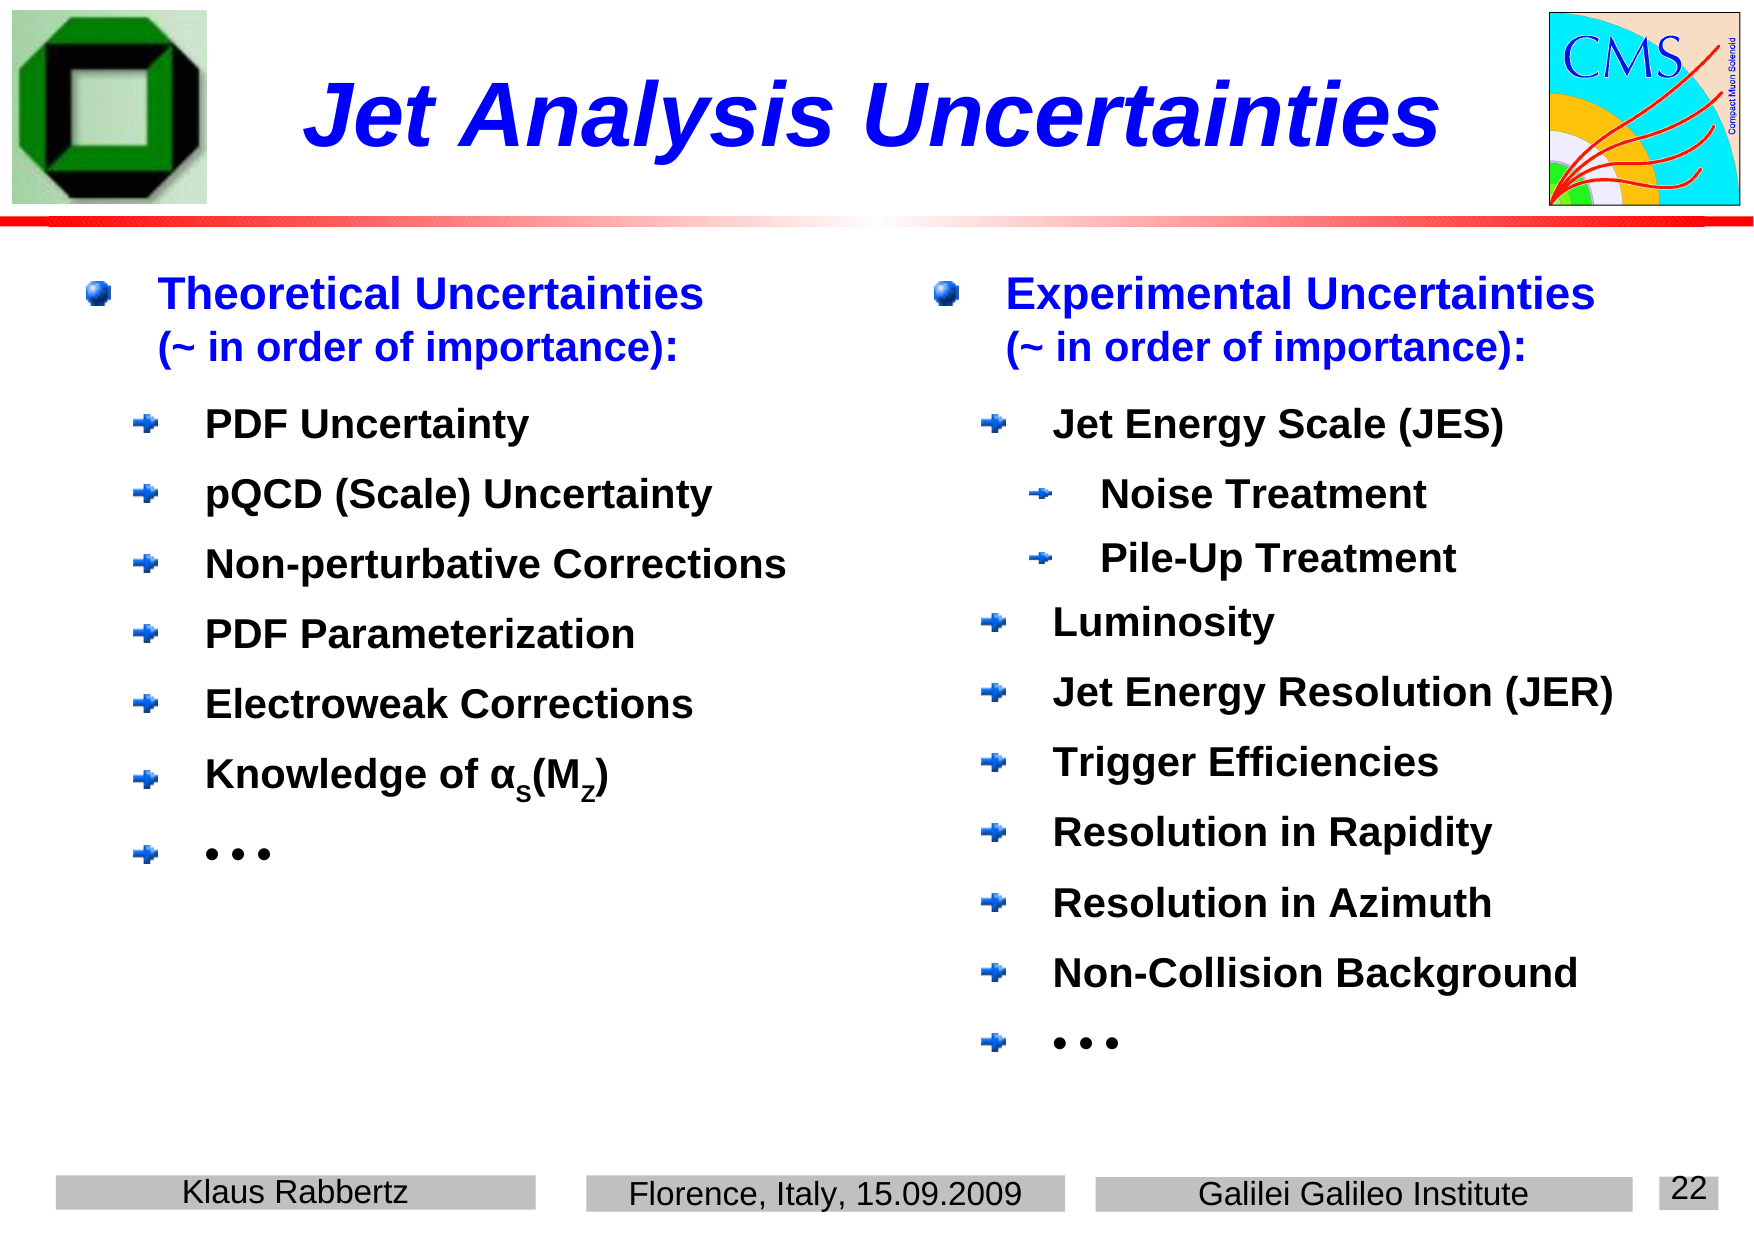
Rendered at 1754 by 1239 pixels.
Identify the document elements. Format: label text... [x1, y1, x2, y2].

list Experimental Uncertainties (~ in order of importance): Jet Energy Scale (JES) Noise Treatment Pile-Up Treatment Luminosity Jet Energy Resolution (JER) Trigger Efficiencies Resolution in Rapidity Resolution in Azimuth Non-Collision Background • • • [922, 268, 1644, 1079]
title Jet Analysis Uncertainties [220, 16, 1525, 213]
picture [12, 10, 207, 204]
list Theoretical Uncertainties (~ in order of importance): PDF Uncertainty pQCD (Scale) Uncertainty Non-perturbative Corrections PDF Parameterization Electroweak Corrections Knowledge of αS(MZ) • • • [74, 268, 796, 887]
picture [1548, 11, 1741, 206]
